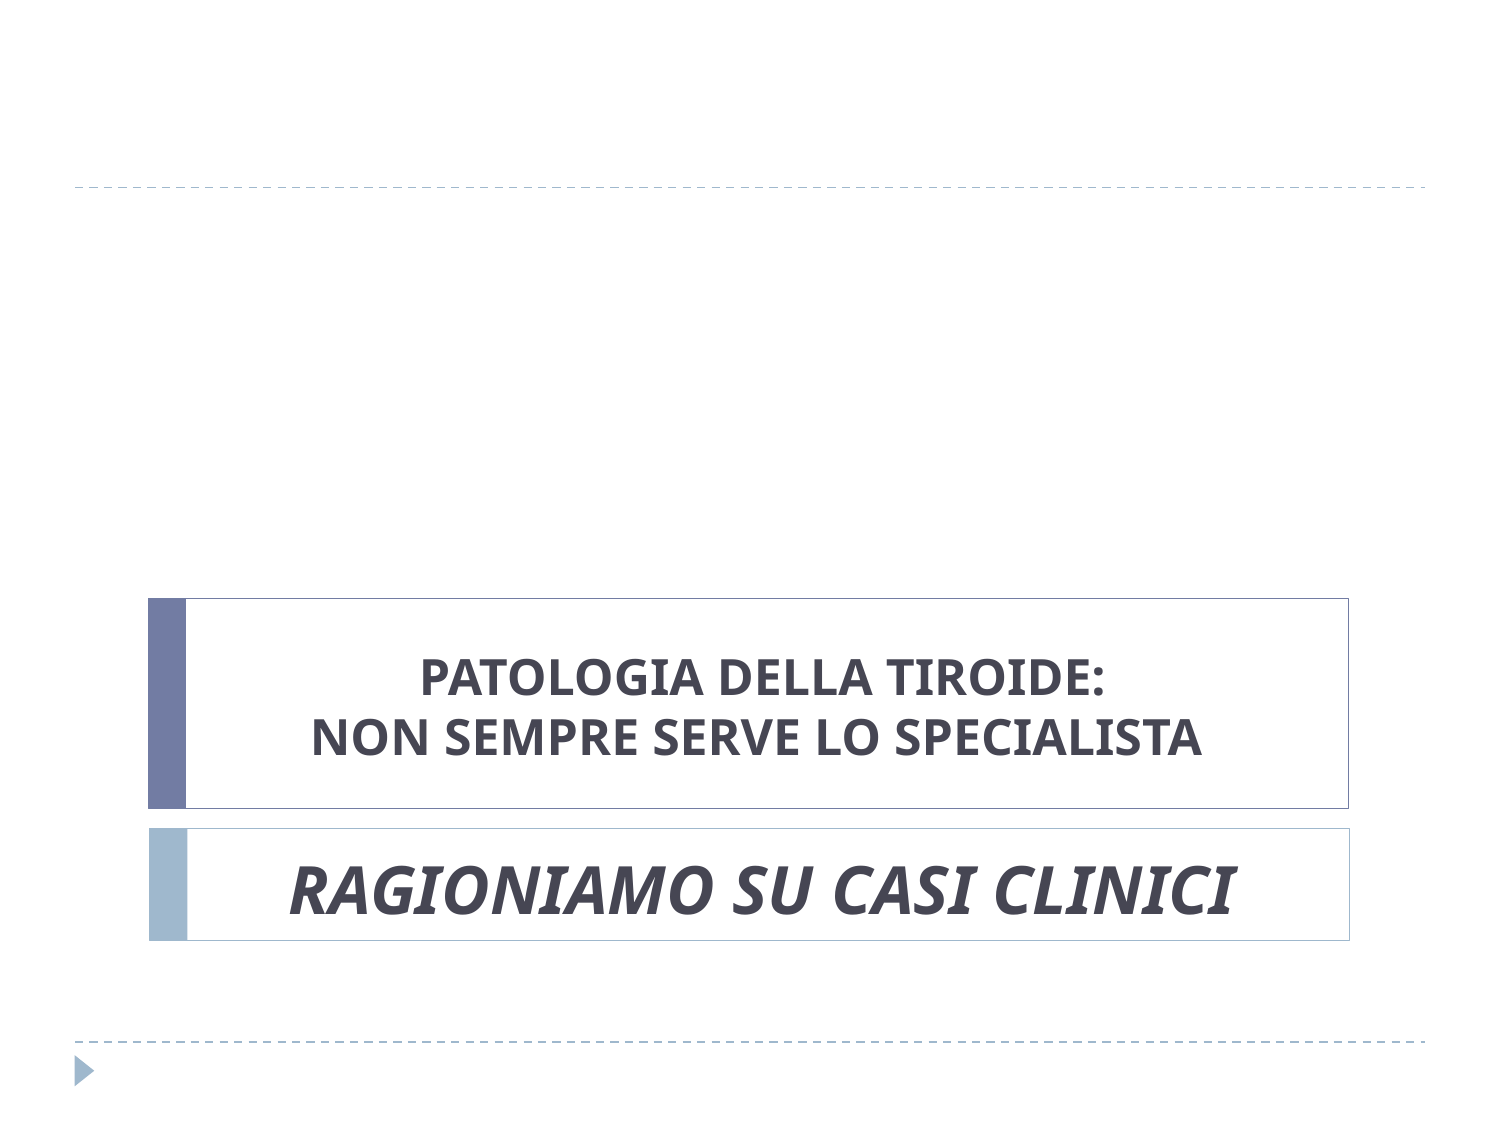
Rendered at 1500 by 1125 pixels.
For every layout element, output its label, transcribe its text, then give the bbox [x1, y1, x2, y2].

title PATOLOGIA DELLA TIROIDE: NON SEMPRE SERVE LO SPECIALISTA [200, 637, 1325, 800]
subtitle RAGIONIAMO SU CASI CLINICI [200, 840, 1325, 929]
